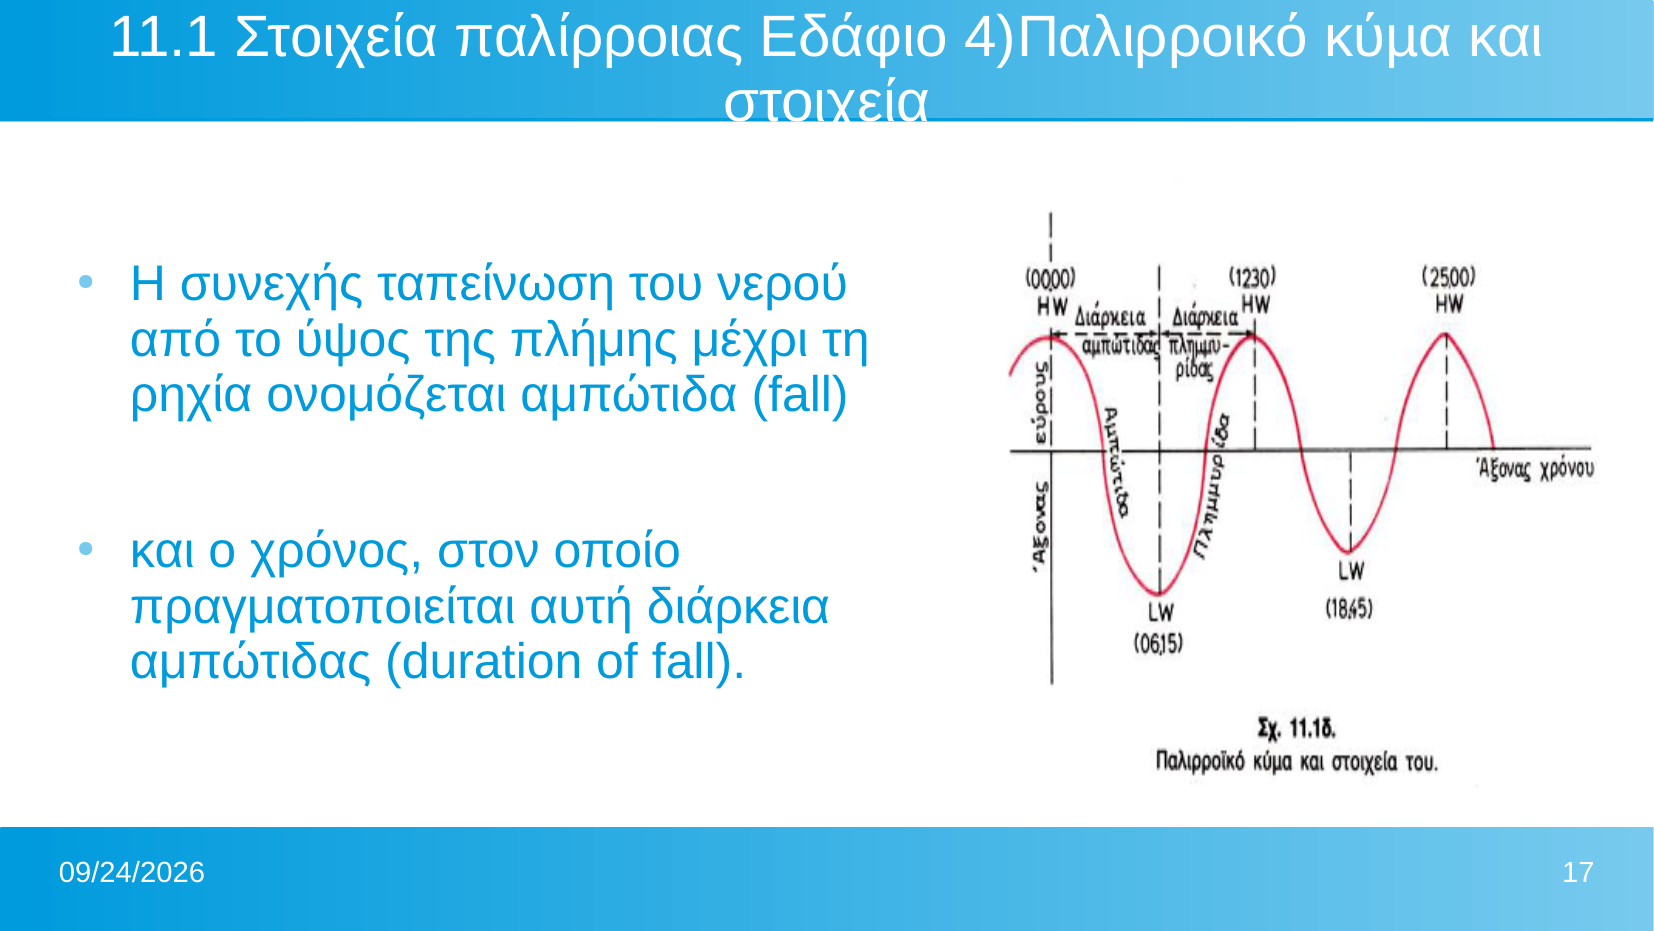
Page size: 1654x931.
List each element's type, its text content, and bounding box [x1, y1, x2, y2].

list Η συνεχής ταπείνωση του νερού από το ύψος της πλήμης μέχρι τη ρηχία ονομόζεται αμπώτιδα (fall) και ο χρόνος, στον οποίο πραγματοποιείται αυτή διάρκεια αμπώτιδας (duration of fall). [59, 177, 938, 768]
picture [995, 177, 1613, 788]
title 11.1 Στοιχεία παλίρροιας Εδάφιο 4)Παλιρροικό κύµα και στοιχεία [59, 3, 1595, 134]
